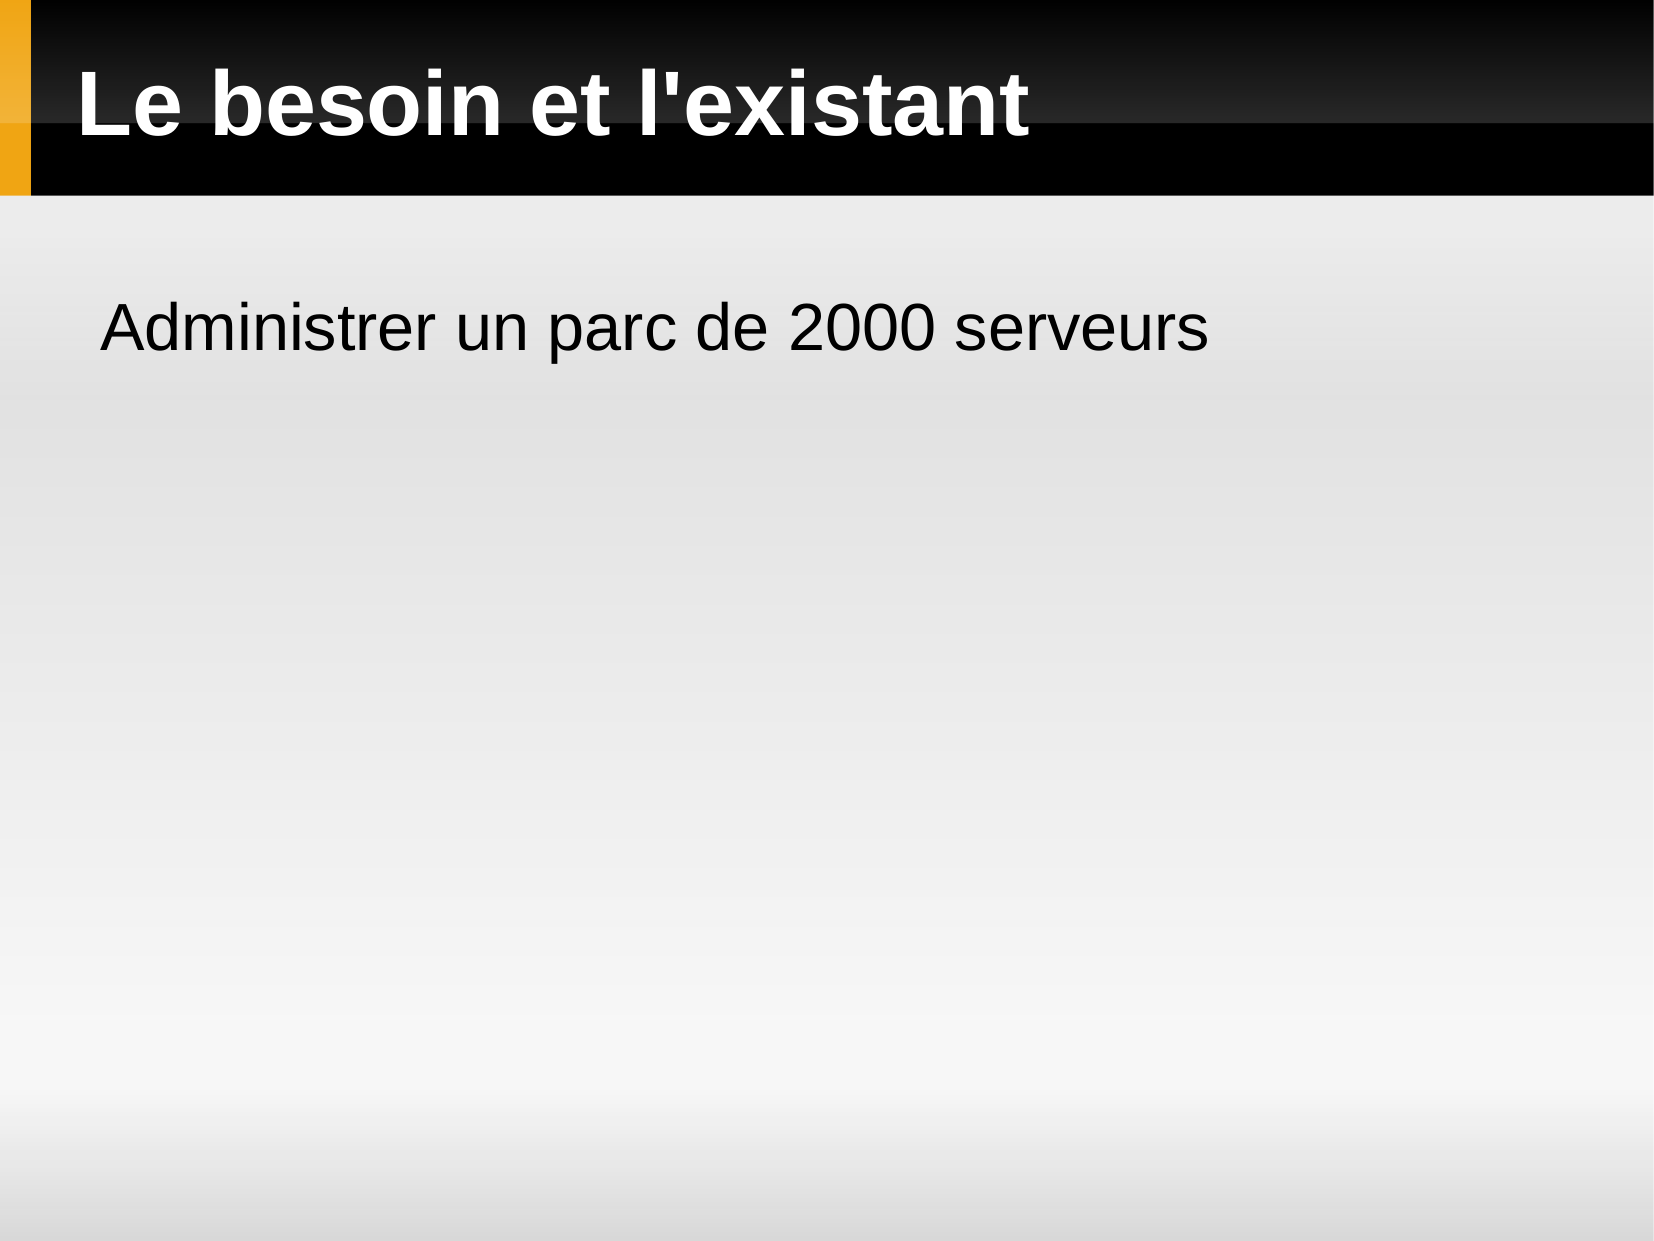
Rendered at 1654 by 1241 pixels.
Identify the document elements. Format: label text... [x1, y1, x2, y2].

title Le besoin et l'existant [76, 7, 1565, 200]
list Administrer un parc de 2000 serveurs [82, 290, 1571, 1094]
picture [0, 0, 1654, 1241]
